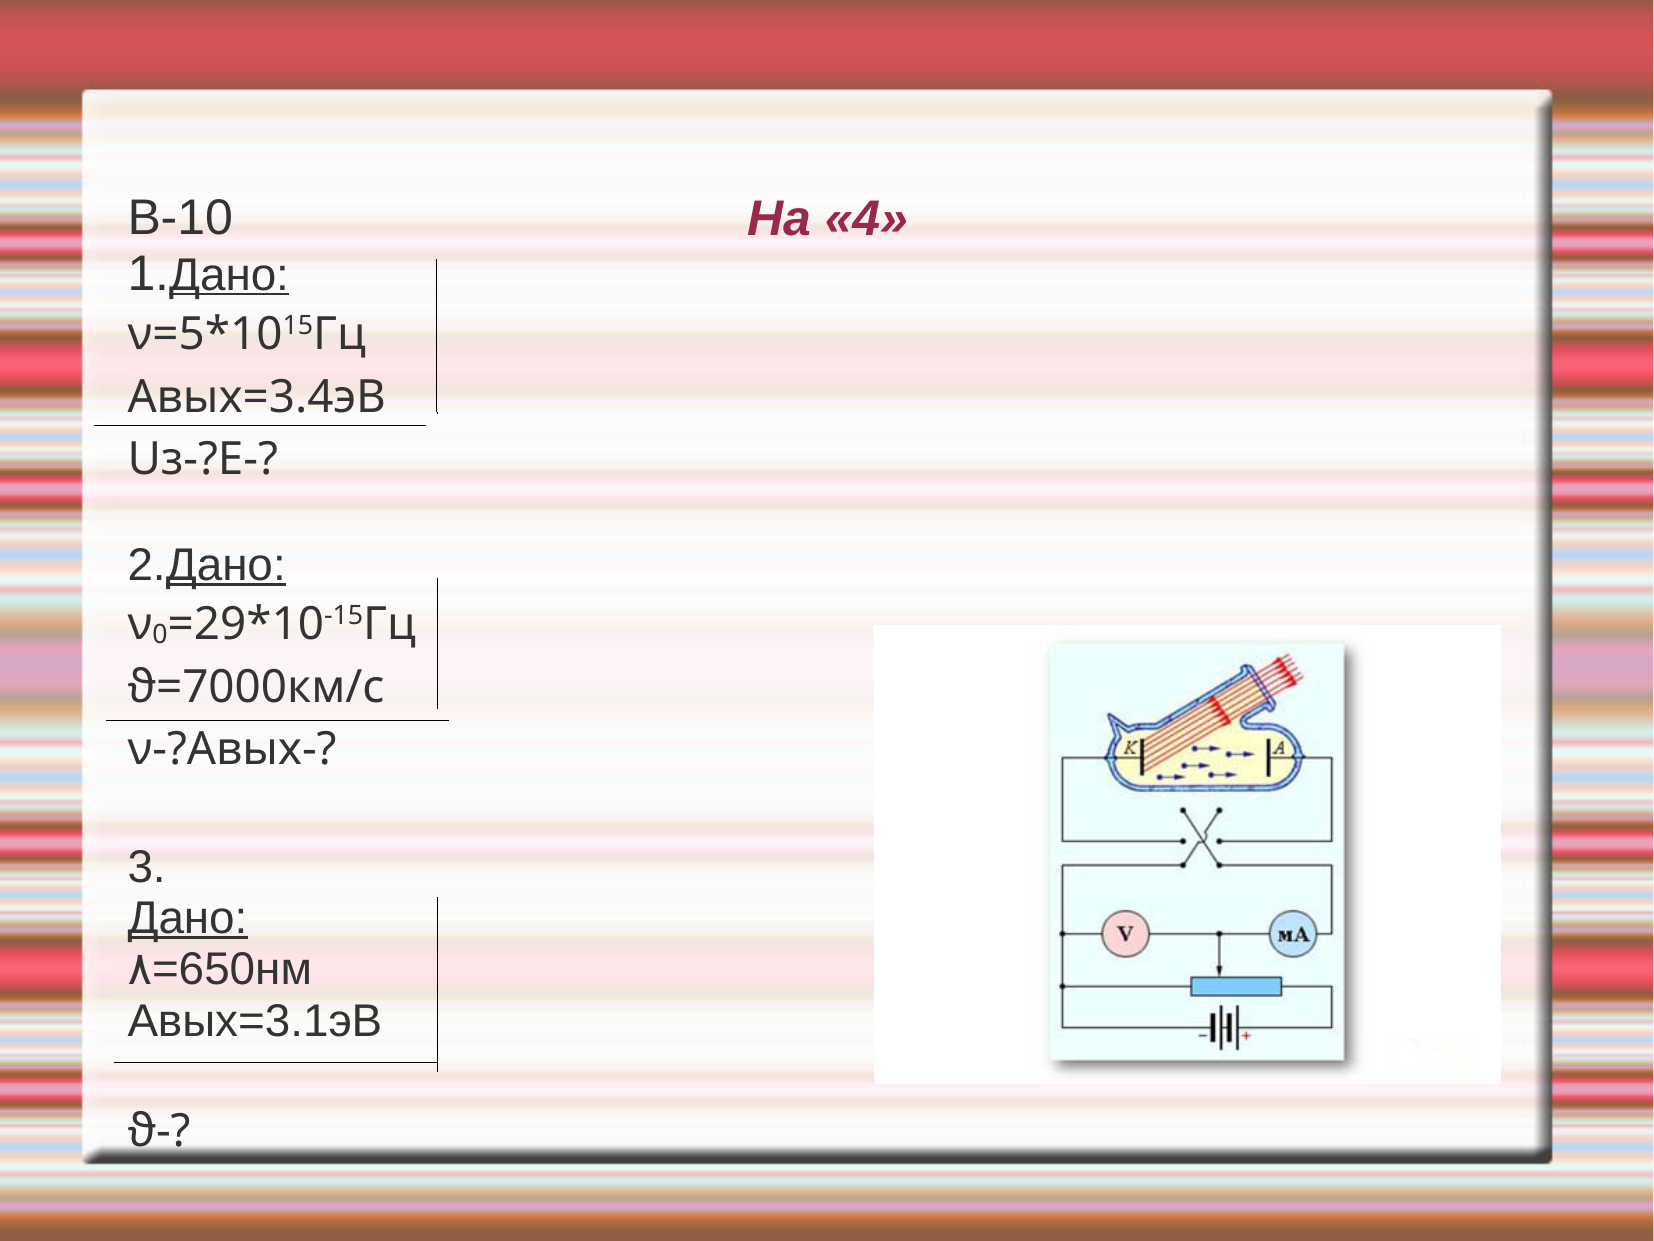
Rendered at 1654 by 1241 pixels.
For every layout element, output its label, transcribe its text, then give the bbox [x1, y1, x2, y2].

list [842, 350, 1517, 1070]
list В-10 1.Дано: ν=5*1015Гц Авых=3.4эВ Uз-?Е-? 2.Дано: ν0=29*10-15Гц ϑ=7000км/c ν-?Авых-? 3. Дано: ٨=650нм Авых=3.1эВ ϑ-? [127, 188, 802, 1241]
picture [0, 0, 1654, 1241]
title На «4» [121, 114, 1534, 322]
